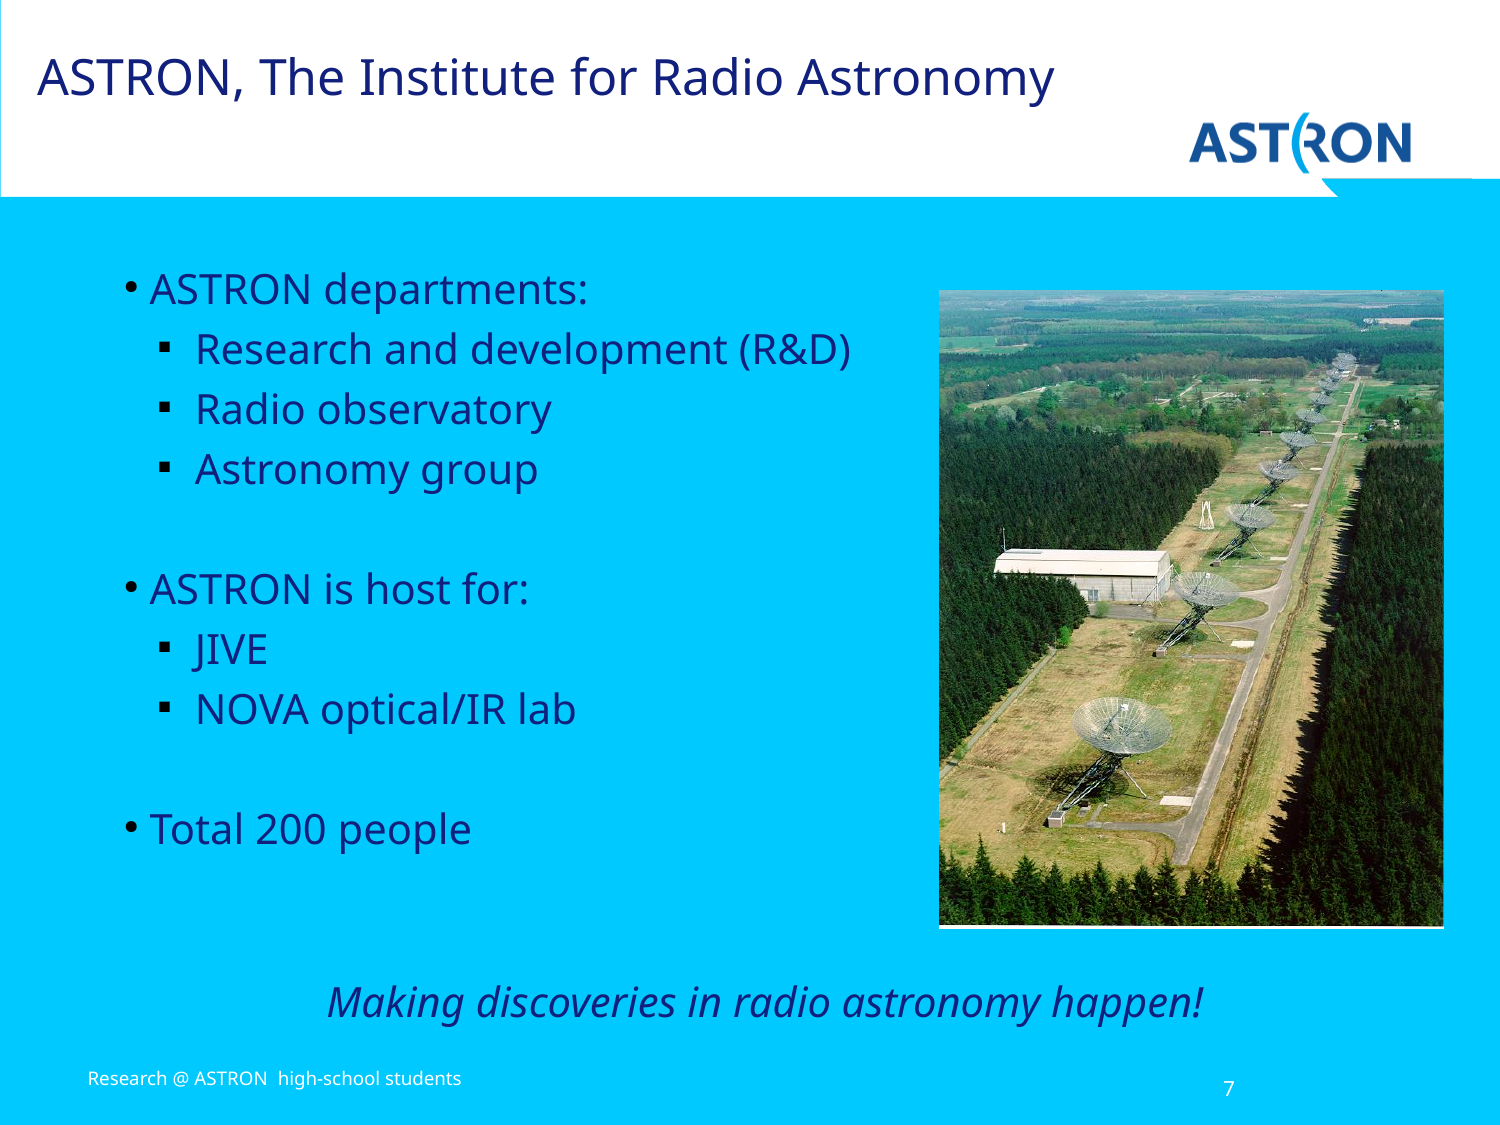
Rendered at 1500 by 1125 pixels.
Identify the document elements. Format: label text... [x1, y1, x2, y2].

text_box ASTRON departments: Research and development (R&D) Radio observatory Astronomy group ASTRON is host for: JIVE NOVA optical/IR lab Total 200 people [123, 208, 1288, 988]
text_box Research @ ASTRON high-school students [87, 1062, 1055, 1125]
text_box <number> [1208, 1062, 1409, 1125]
text_box ASTRON, The Institute for Radio Astronomy [22, 37, 1193, 188]
text_box Making discoveries in radio astronomy happen! [301, 958, 1376, 1041]
picture [0, 0, 1500, 196]
picture [1288, 291, 1443, 928]
